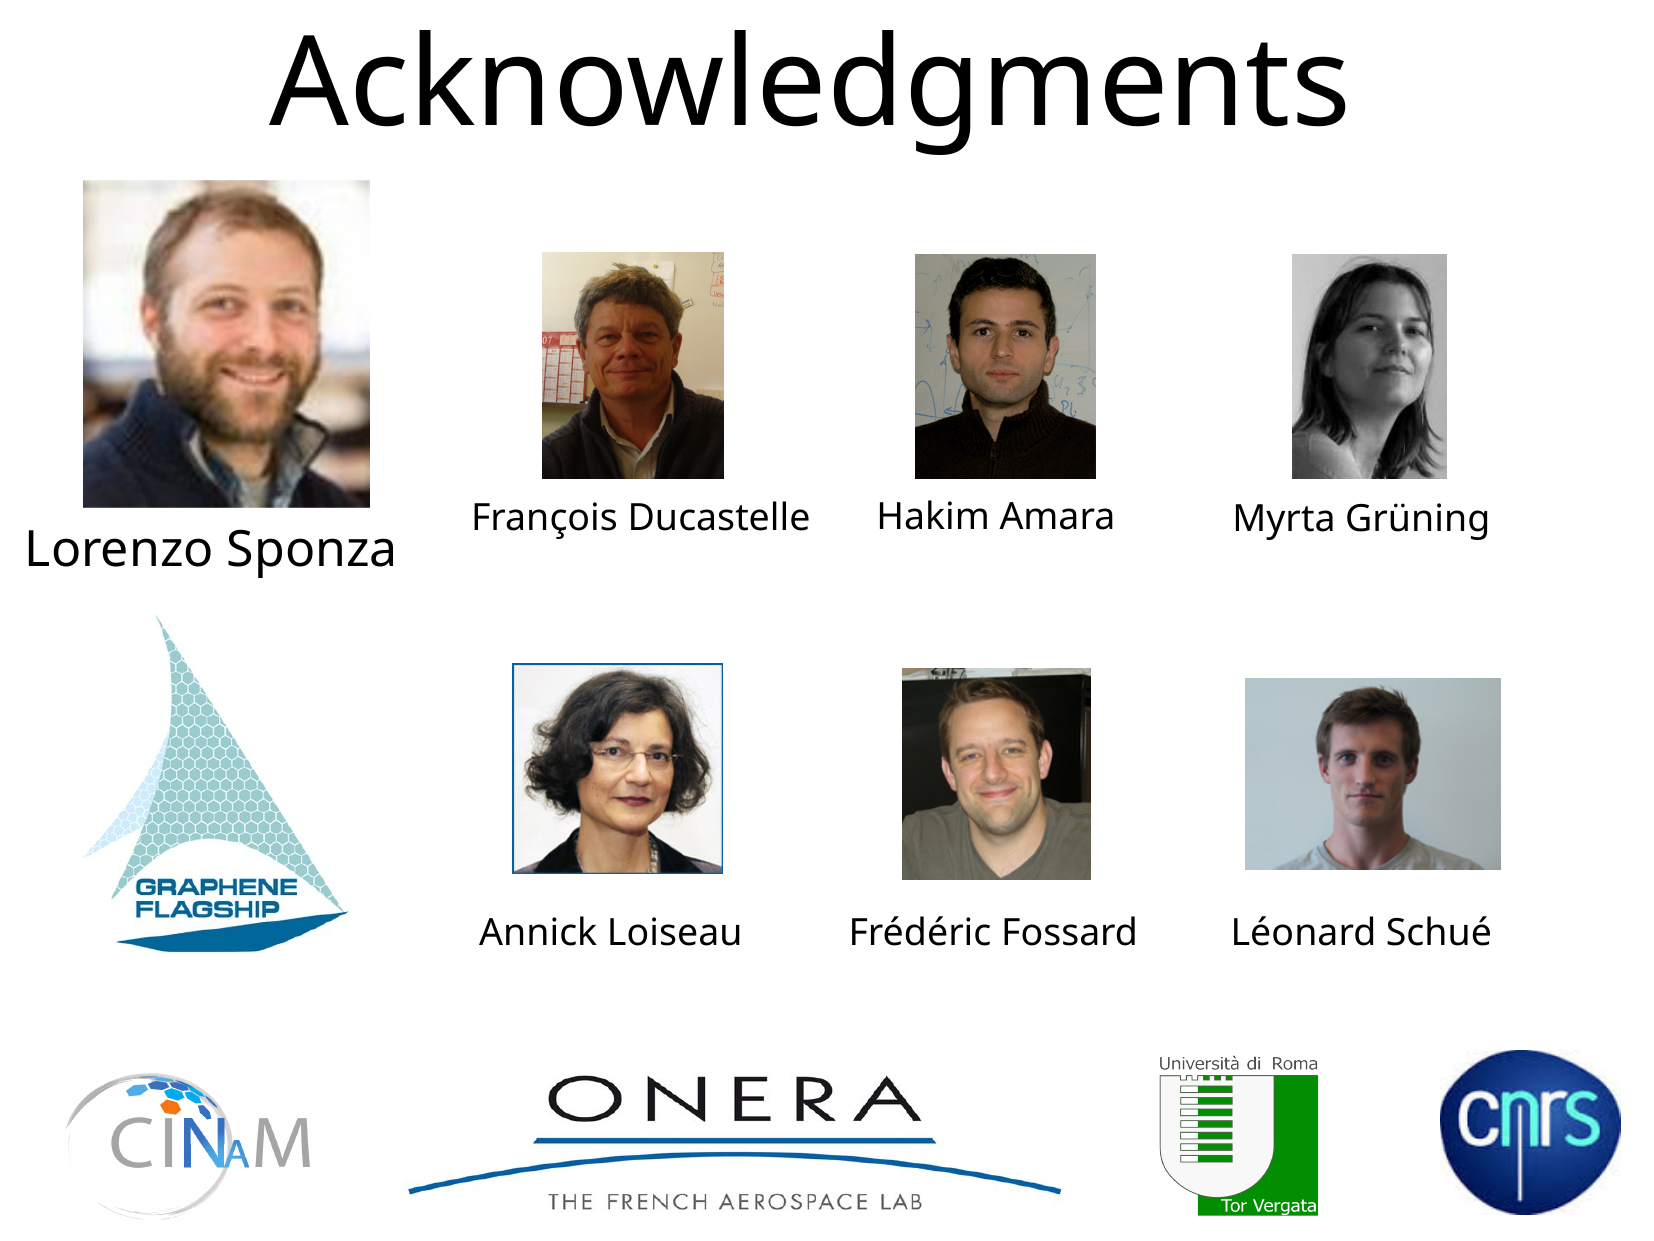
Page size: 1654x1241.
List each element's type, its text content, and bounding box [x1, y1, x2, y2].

text_box Léonard Schué [1185, 888, 1539, 974]
picture [915, 254, 1096, 469]
picture [1440, 1050, 1621, 1216]
text_box Lorenzo Sponza [12, 504, 411, 591]
title Acknowledgments [82, 0, 1571, 154]
text_box Myrta Grüning [1162, 474, 1561, 560]
picture [1292, 254, 1447, 474]
picture [902, 668, 1091, 880]
picture [75, 614, 361, 966]
picture [54, 1060, 325, 1225]
picture [512, 663, 723, 874]
text_box Annick Loiseau [429, 888, 783, 974]
text_box Hakim Amara [795, 469, 1197, 560]
picture [1245, 678, 1501, 870]
picture [1146, 1050, 1332, 1221]
picture [388, 1052, 1081, 1233]
text_box François Ducastelle [437, 478, 795, 555]
text_box Frédéric Fossard [816, 888, 1171, 974]
picture [542, 252, 724, 478]
picture [83, 178, 370, 504]
